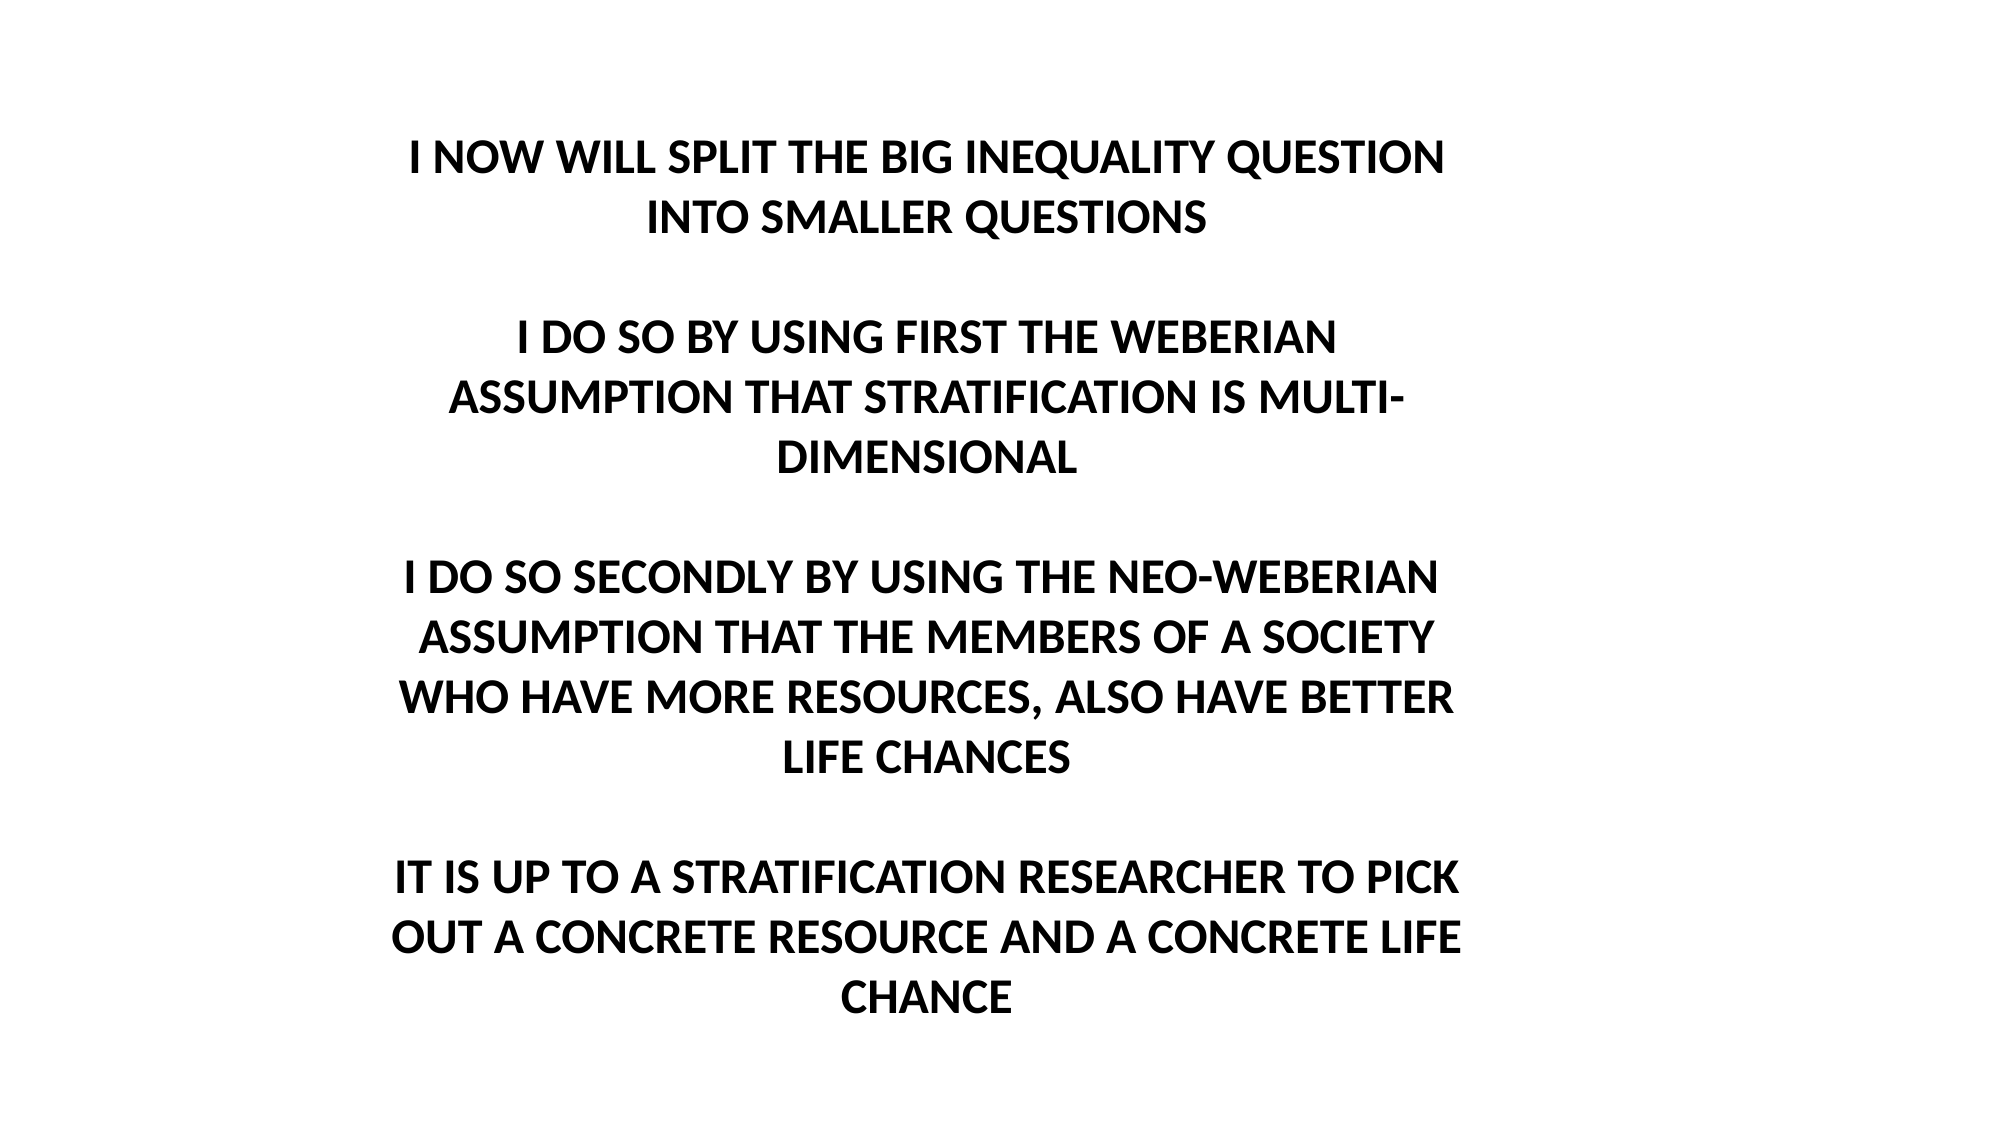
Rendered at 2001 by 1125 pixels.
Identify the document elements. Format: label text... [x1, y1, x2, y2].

text_box I NOW WILL SPLIT THE BIG INEQUALITY QUESTION INTO SMALLER QUESTIONS I DO SO BY USING FIRST THE WEBERIAN ASSUMPTION THAT STRATIFICATION IS MULTI-DIMENSIONAL I DO SO SECONDLY BY USING THE NEO-WEBERIAN ASSUMPTION THAT THE MEMBERS OF A SOCIETY WHO HAVE MORE RESOURCES, ALSO HAVE BETTER LIFE CHANCES IT IS UP TO A STRATIFICATION RESEARCHER TO PICK OUT A CONCRETE RESOURCE AND A CONCRETE LIFE CHANCE [355, 115, 1499, 1040]
